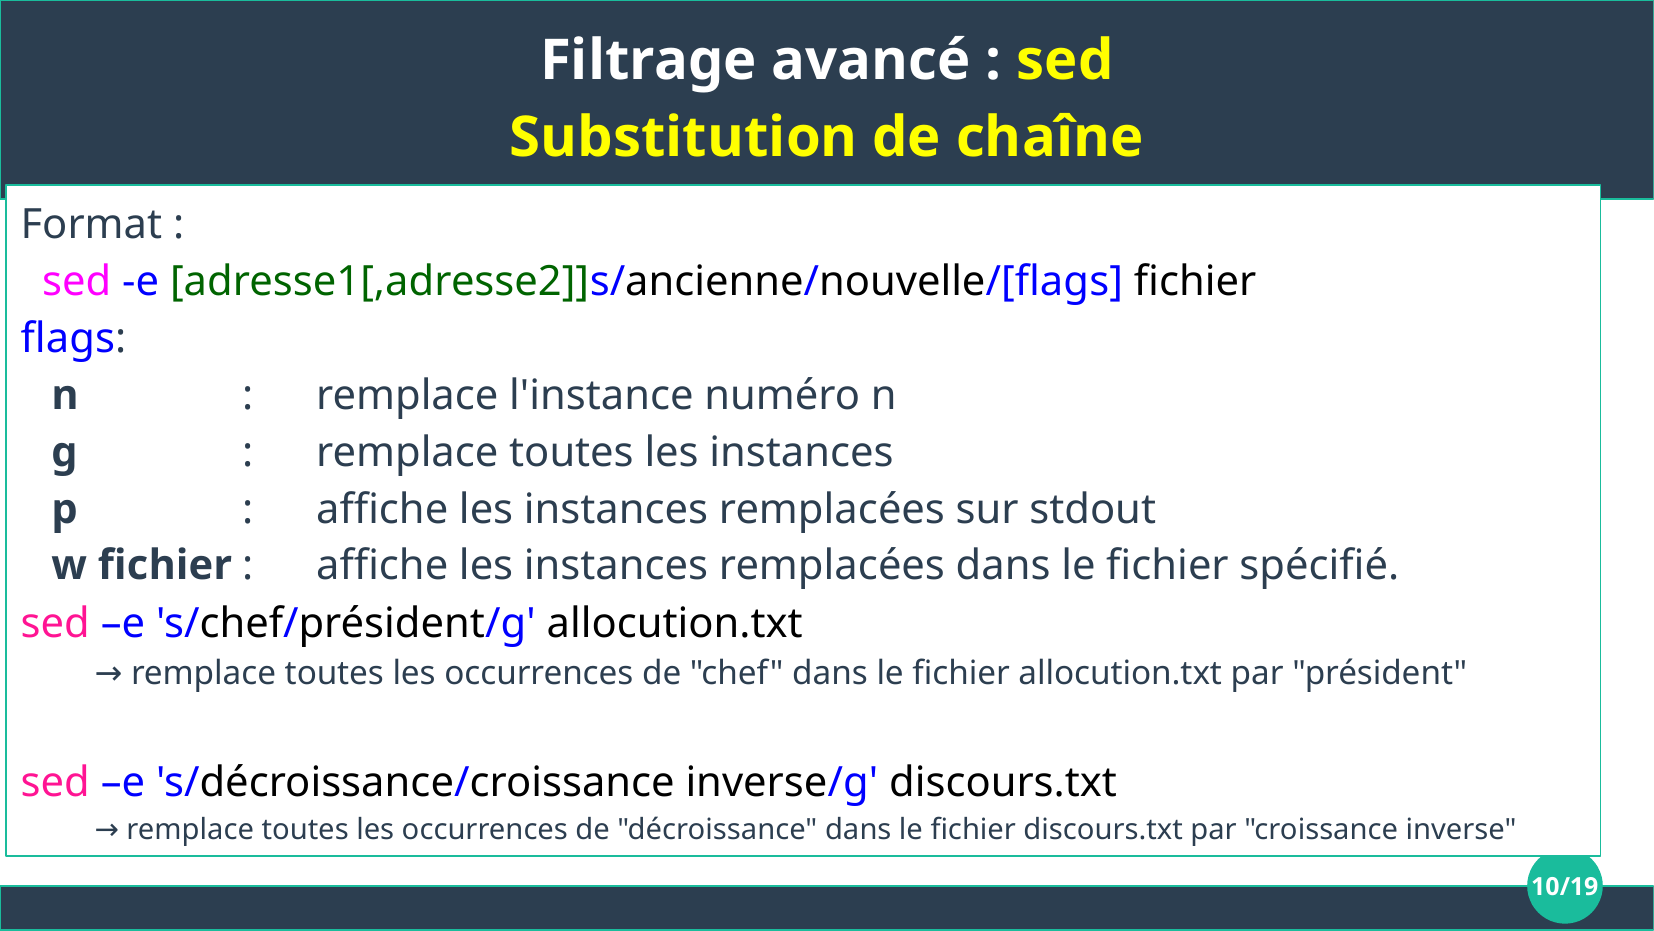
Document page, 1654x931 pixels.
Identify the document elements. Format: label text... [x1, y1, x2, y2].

title Filtrage avancé : sed Substitution de chaîne [59, 37, 1595, 155]
text_box Format : sed -e [adresse1[,adresse2]]s/ancienne/nouvelle/[flags] fichier flags: n : remplace l'instance numéro n g : remplace toutes les instances p : affiche les instances remplacées sur stdout w fichier : affiche les instances remplacées dans le fichier spécifié. sed –e 's/chef/président/g' allocution.txt → remplace toutes les occurrences de "chef" dans le fichier allocution.txt par "président" sed –e 's/décroissance/croissance inverse/g' discours.txt → remplace toutes les occurrences de "décroissance" dans le fichier discours.txt par "croissance inverse" [5, 185, 1601, 857]
